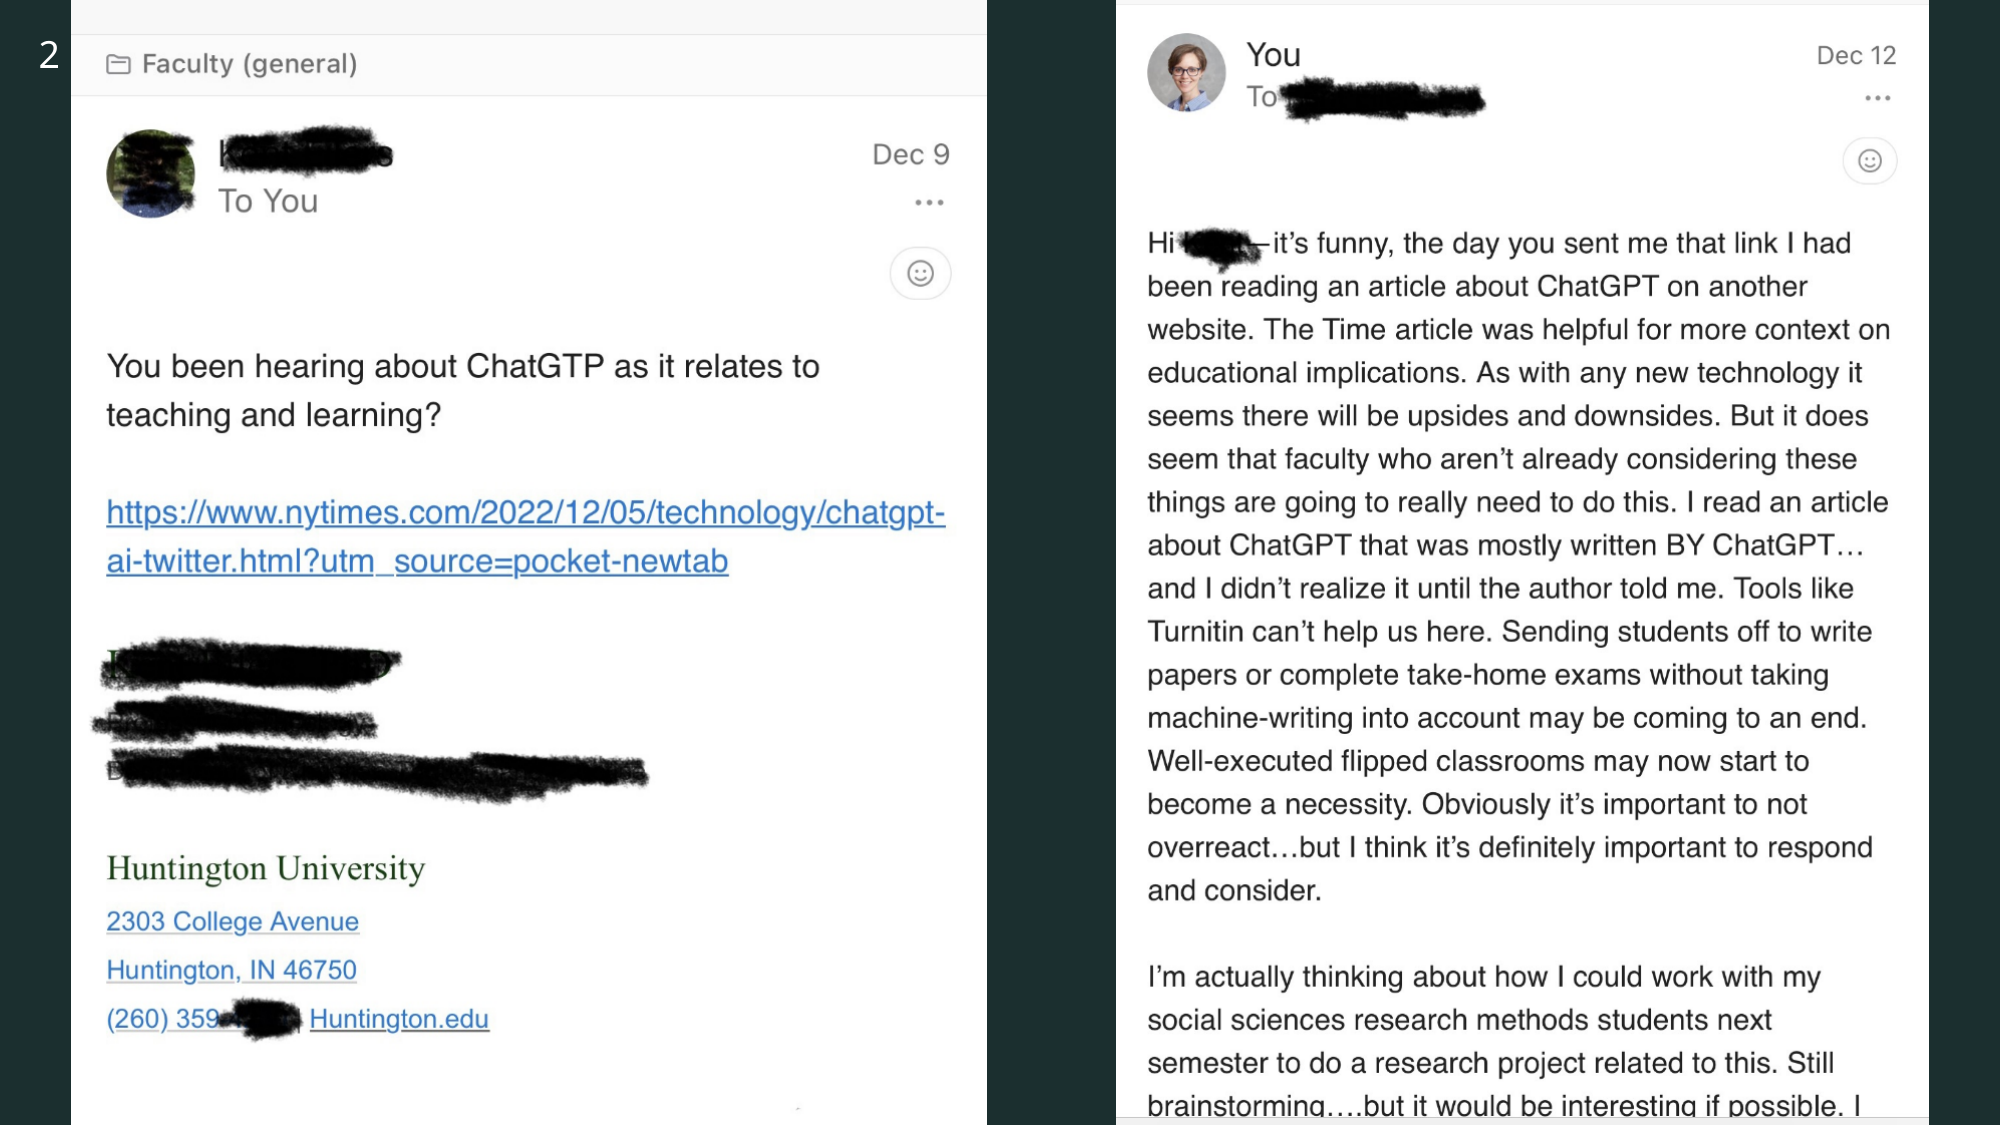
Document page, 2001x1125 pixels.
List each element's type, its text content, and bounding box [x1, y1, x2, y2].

text_box 2 [23, 23, 72, 85]
picture [71, 0, 987, 1125]
picture [1116, 0, 1929, 1125]
